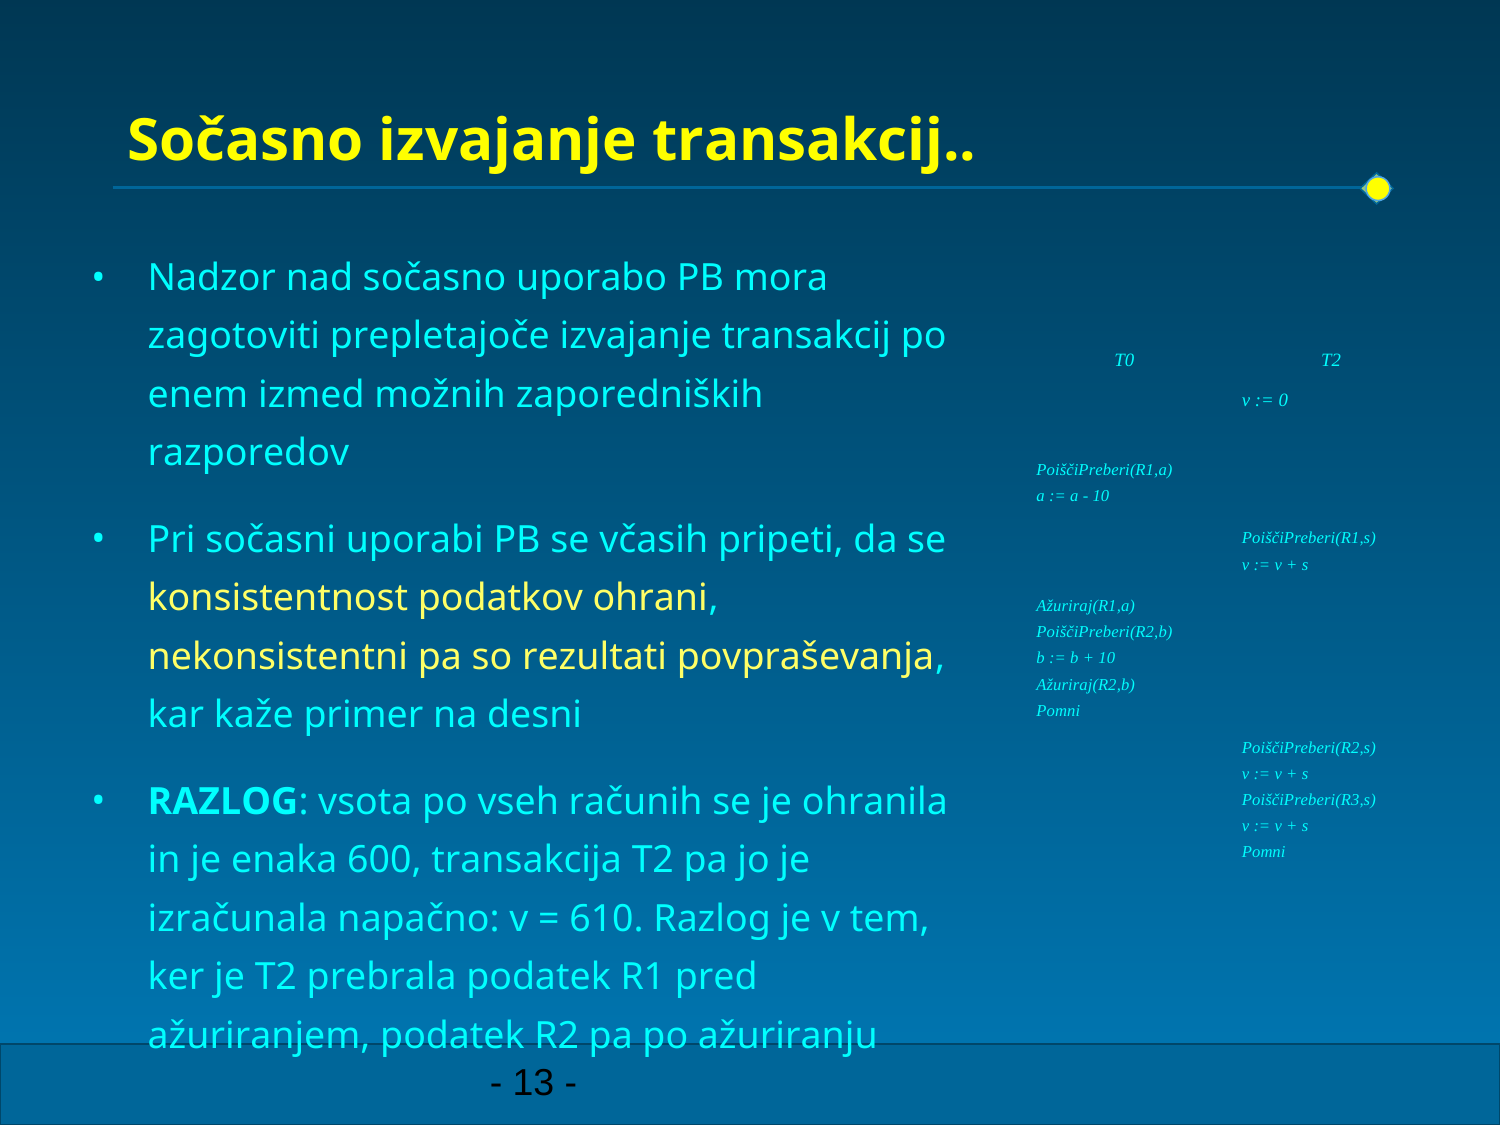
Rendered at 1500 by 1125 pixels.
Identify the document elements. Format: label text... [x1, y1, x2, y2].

table_cell PoiščiPreberi(R1,s) v := v + s [1227, 518, 1435, 586]
table_cell PoiščiPreberi(R1,a) a := a - 10 [1022, 450, 1227, 518]
table_cell v := 0 [1227, 378, 1435, 450]
list Nadzor nad sočasno uporabo PB mora zagotoviti prepletajoče izvajanje transakcij po enem izmed možnih zaporedniških razporedov Pri sočasni uporabi PB se včasih pripeti, da se konsistentnost podatkov ohrani, nekonsistentni pa so rezultati povpraševanja, kar kaže primer na desni RAZLOG: vsota po vseh računih se je ohranila in je enaka 600, transakcija T2 pa jo je izračunala napačno: v = 610. Razlog je v tem, ker je T2 prebrala podatek R1 pred ažuriranjem, podatek R2 pa po ažuriranju [76, 231, 988, 966]
table_cell [1022, 727, 1227, 869]
table_cell [1227, 450, 1435, 518]
table_cell [1227, 586, 1435, 727]
table_cell PoiščiPreberi(R2,s) v := v + s PoiščiPreberi(R3,s) v := v + s Pomni [1227, 727, 1435, 869]
title Sočasno izvajanje transakcij.. [112, 94, 1388, 181]
table_cell [1022, 378, 1227, 450]
table_cell [1022, 518, 1227, 586]
table_header T0 [1022, 338, 1227, 378]
table_header T2 [1227, 338, 1435, 378]
table_cell Ažuriraj(R1,a) PoiščiPreberi(R2,b) b := b + 10 Ažuriraj(R2,b) Pomni [1022, 586, 1227, 727]
